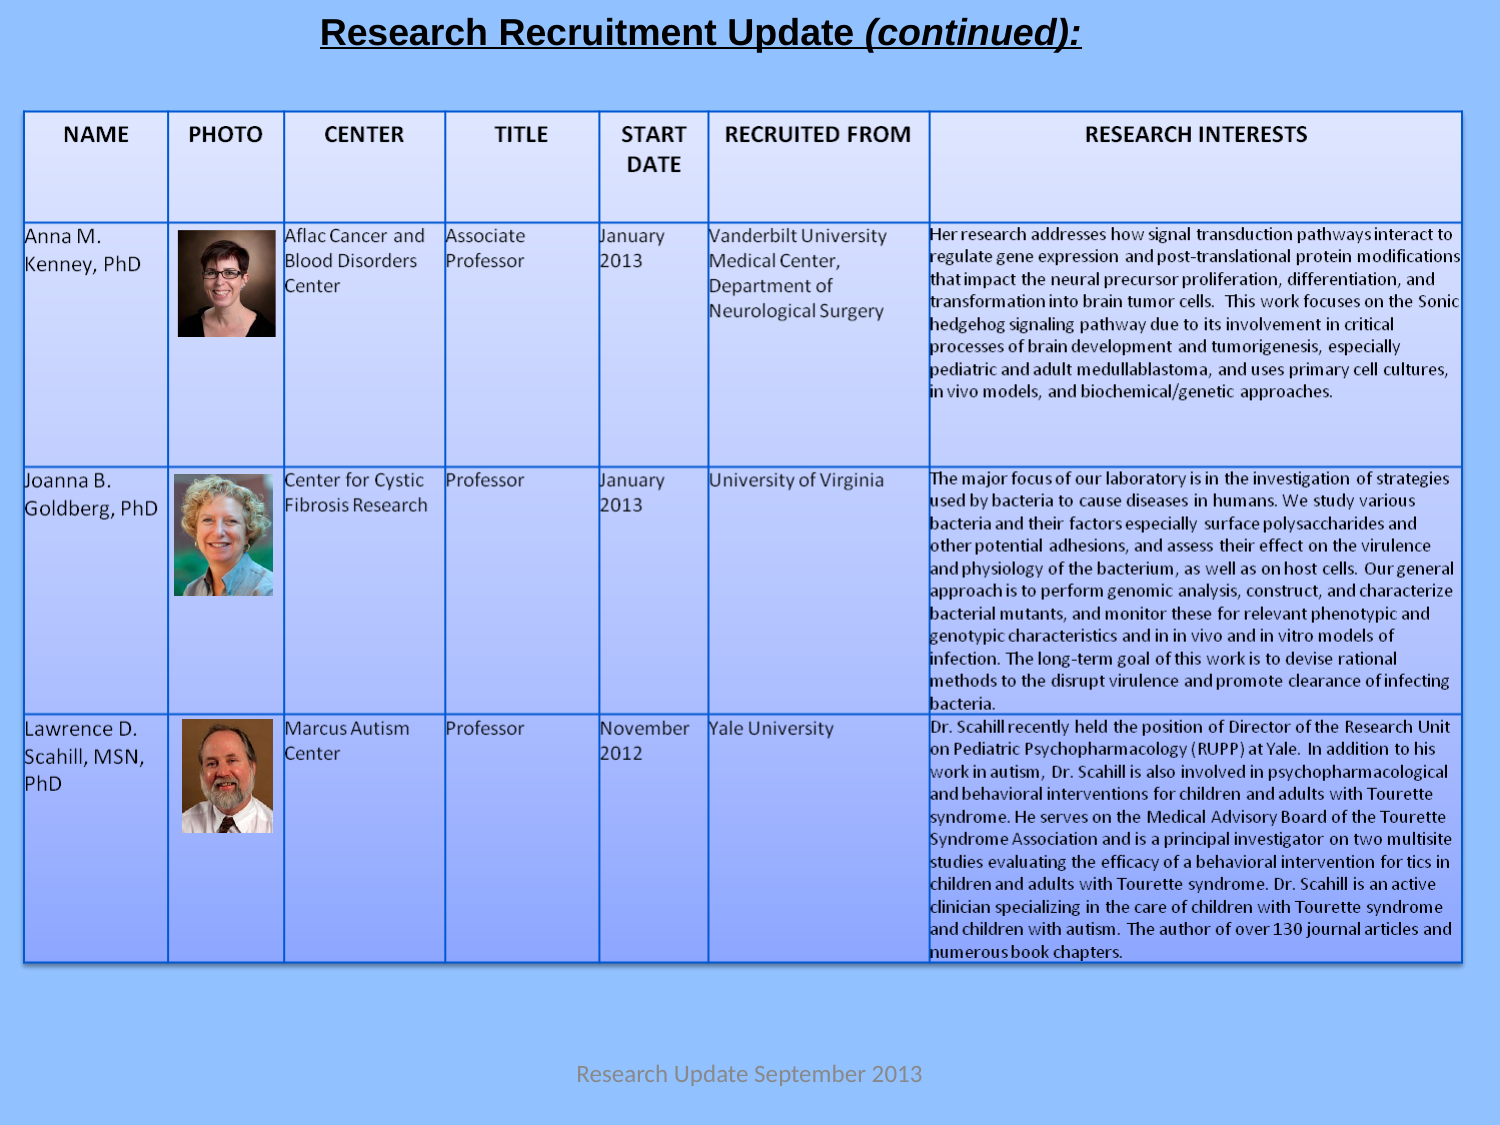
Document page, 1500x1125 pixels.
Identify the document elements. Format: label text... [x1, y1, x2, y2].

text_box Research Recruitment Update (continued): [0, 0, 1413, 88]
text_box Research Update September 2013 [512, 1042, 988, 1103]
picture [9, 100, 1478, 976]
